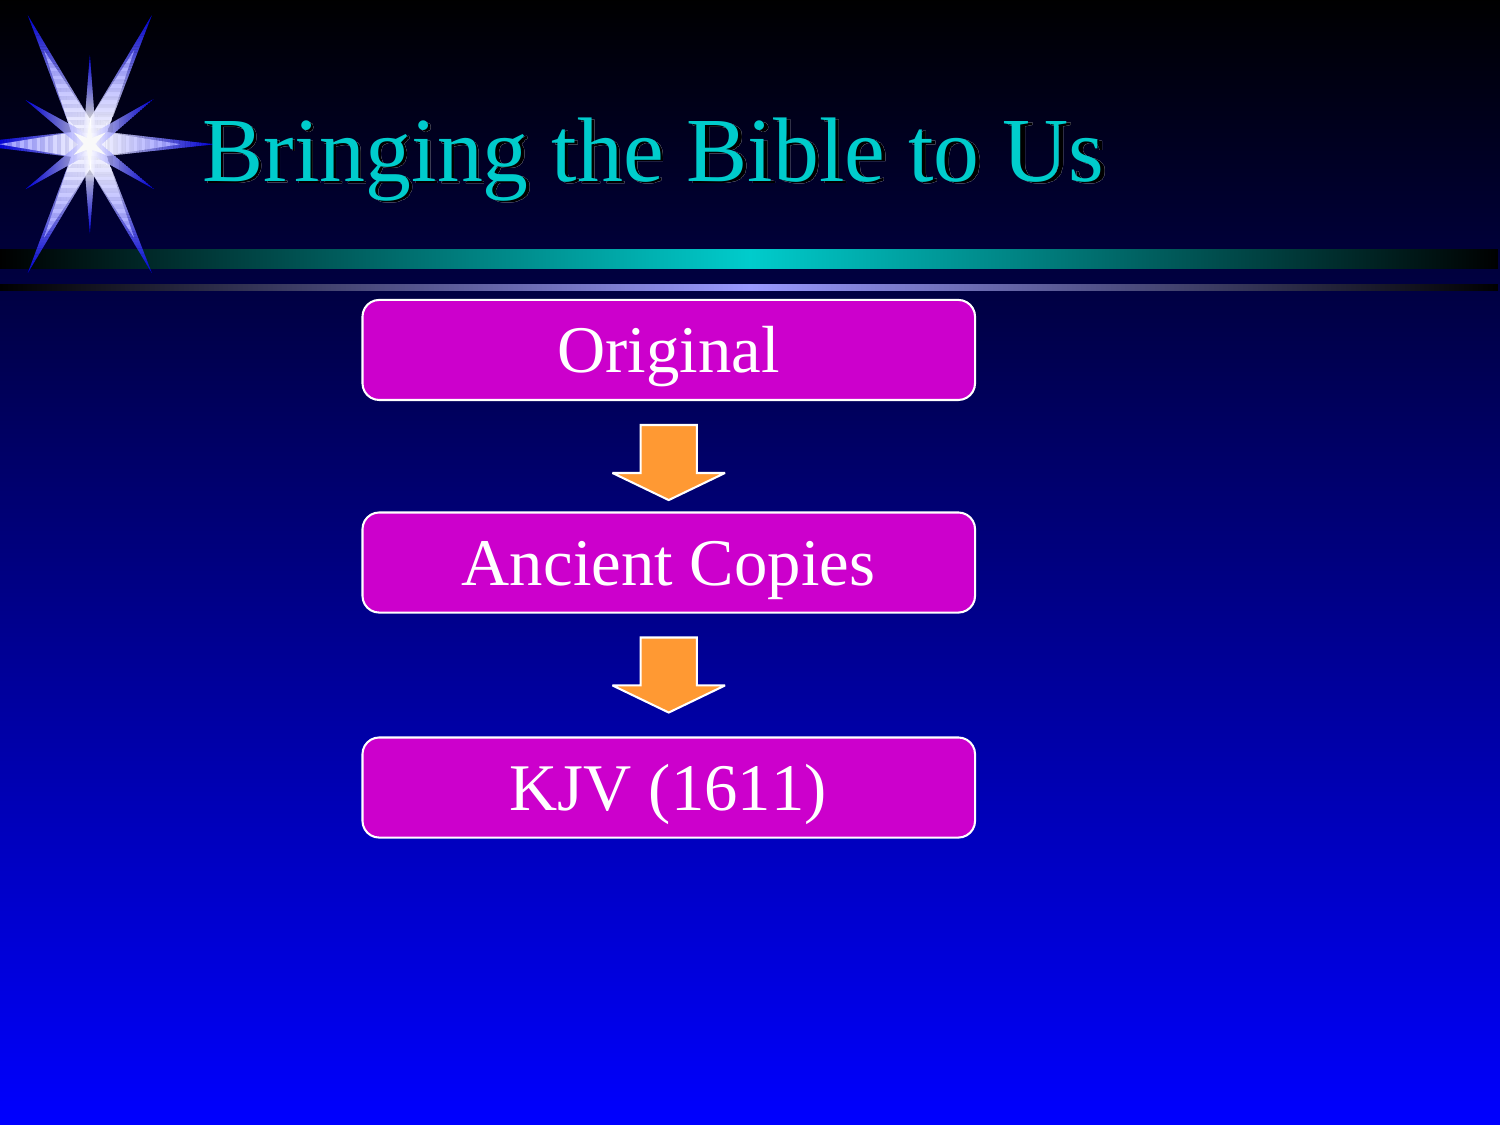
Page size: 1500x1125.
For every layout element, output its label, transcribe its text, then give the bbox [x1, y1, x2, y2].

text_box [612, 425, 726, 501]
text_box Original [362, 299, 976, 400]
text_box KJV (1611) [362, 737, 976, 838]
text_box [612, 637, 726, 713]
title Bringing the Bible to Us [187, 56, 1463, 244]
text_box Ancient Copies [362, 512, 976, 613]
